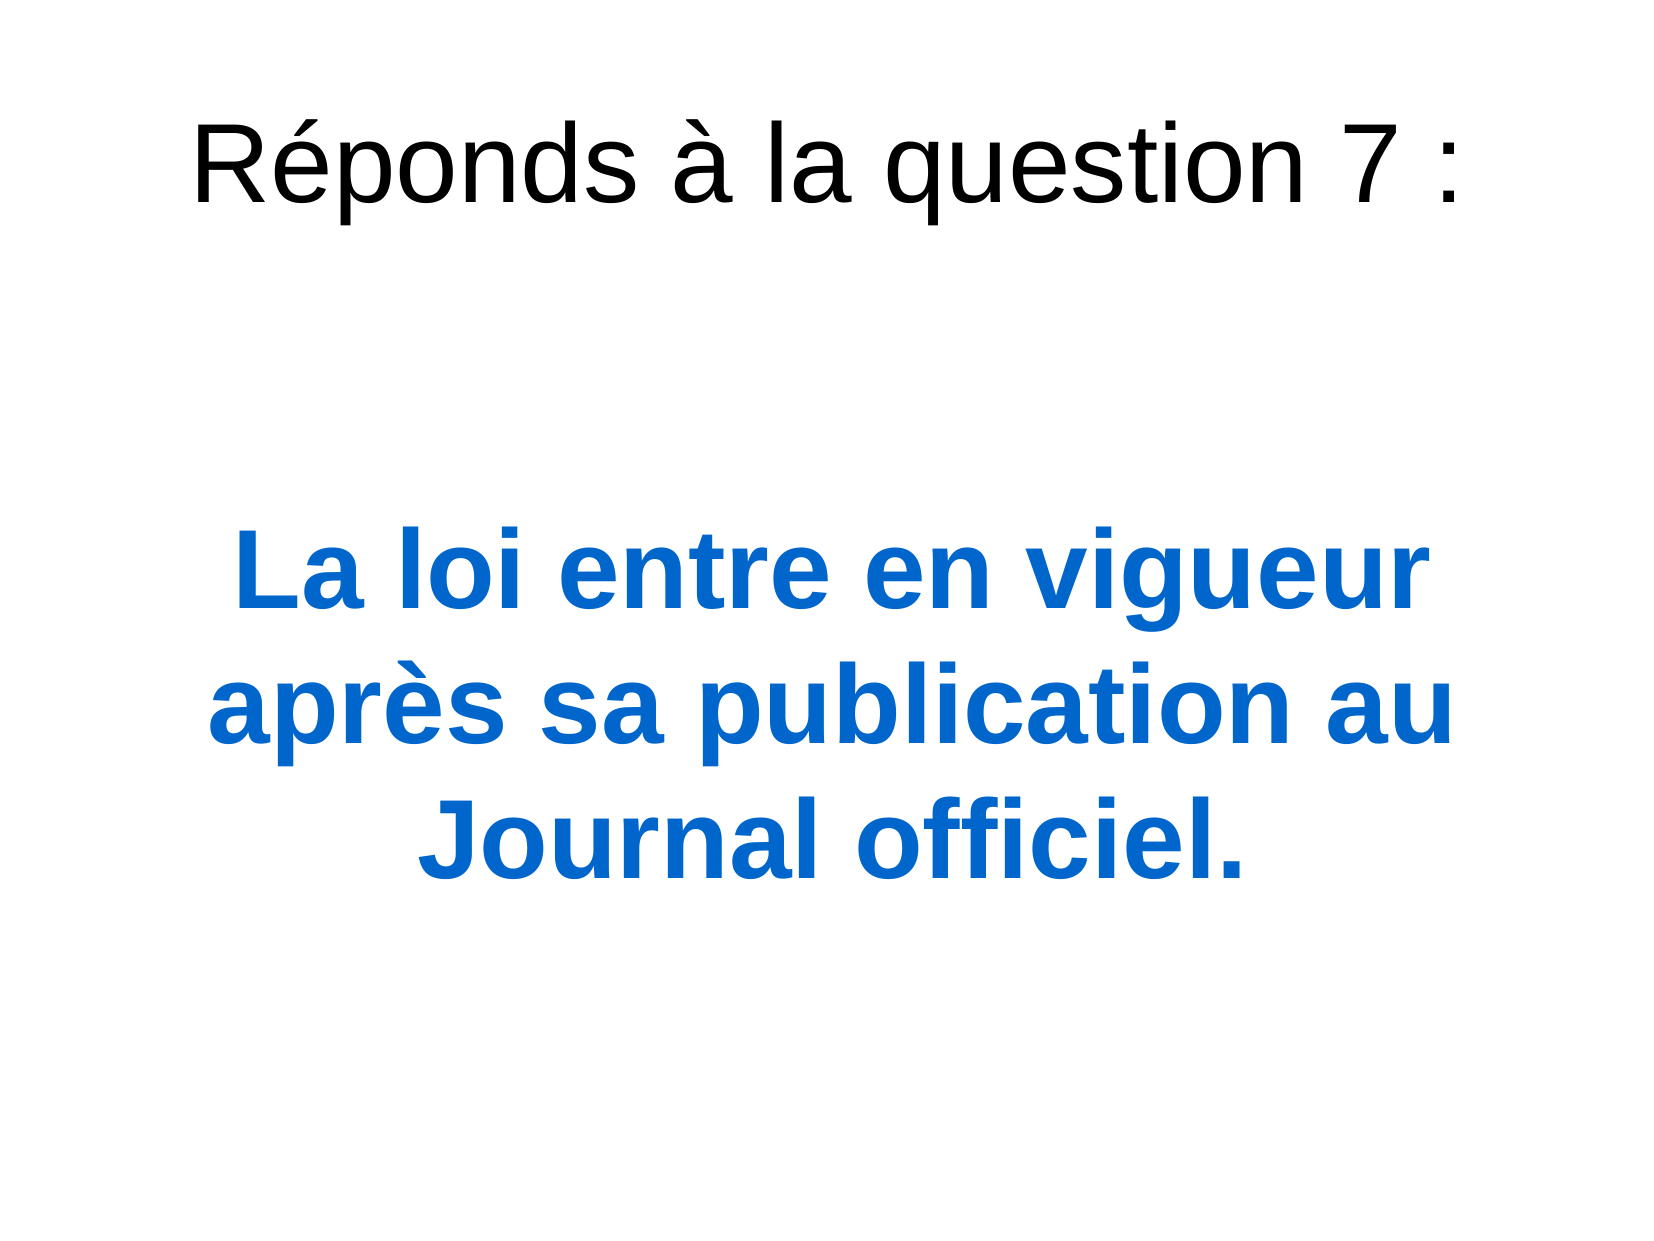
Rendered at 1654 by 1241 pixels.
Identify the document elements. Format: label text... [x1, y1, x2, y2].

title Réponds à la question 7 : [0, 89, 1654, 227]
title La loi entre en vigueur après sa publication au Journal officiel. [141, 493, 1524, 903]
